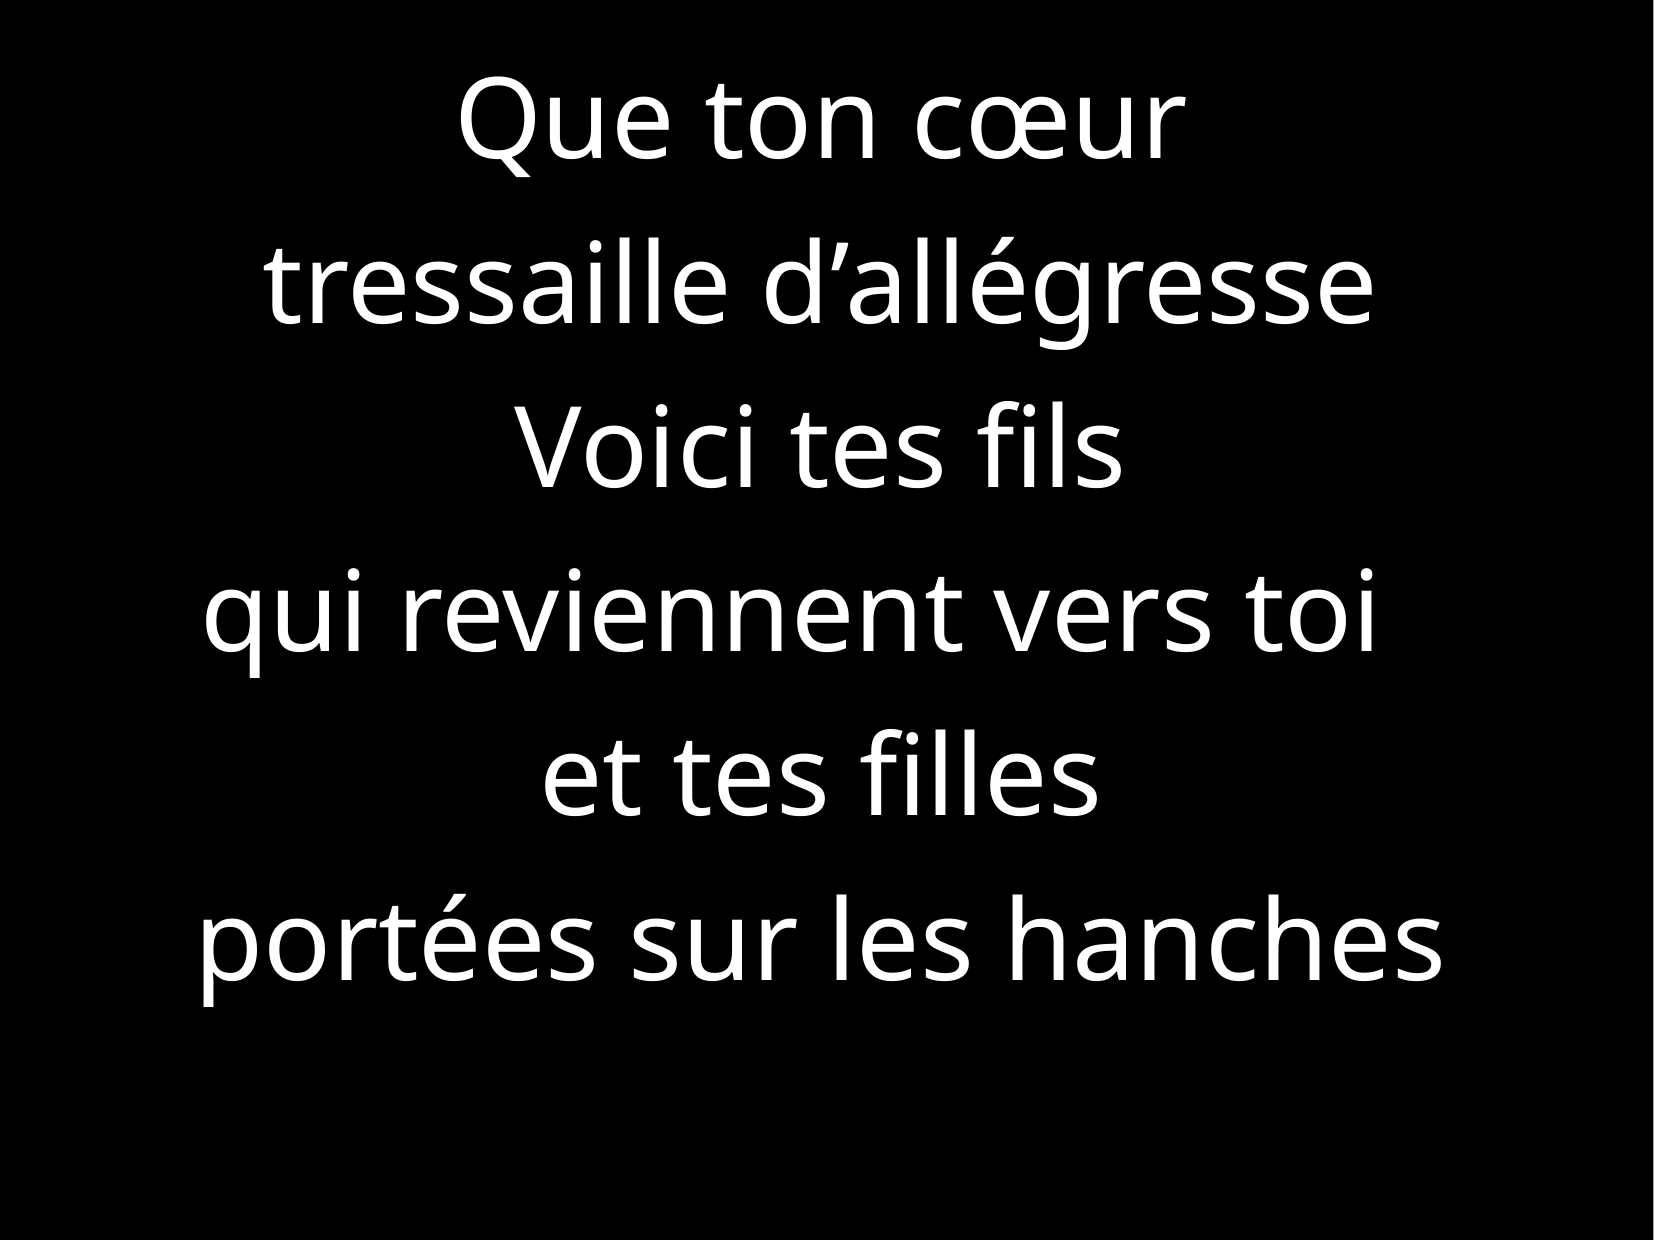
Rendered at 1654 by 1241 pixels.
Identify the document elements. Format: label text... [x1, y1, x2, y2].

list Que ton cœur tressaille d’allégresse Voici tes fils qui reviennent vers toi et tes filles portées sur les hanches [82, 39, 1589, 681]
